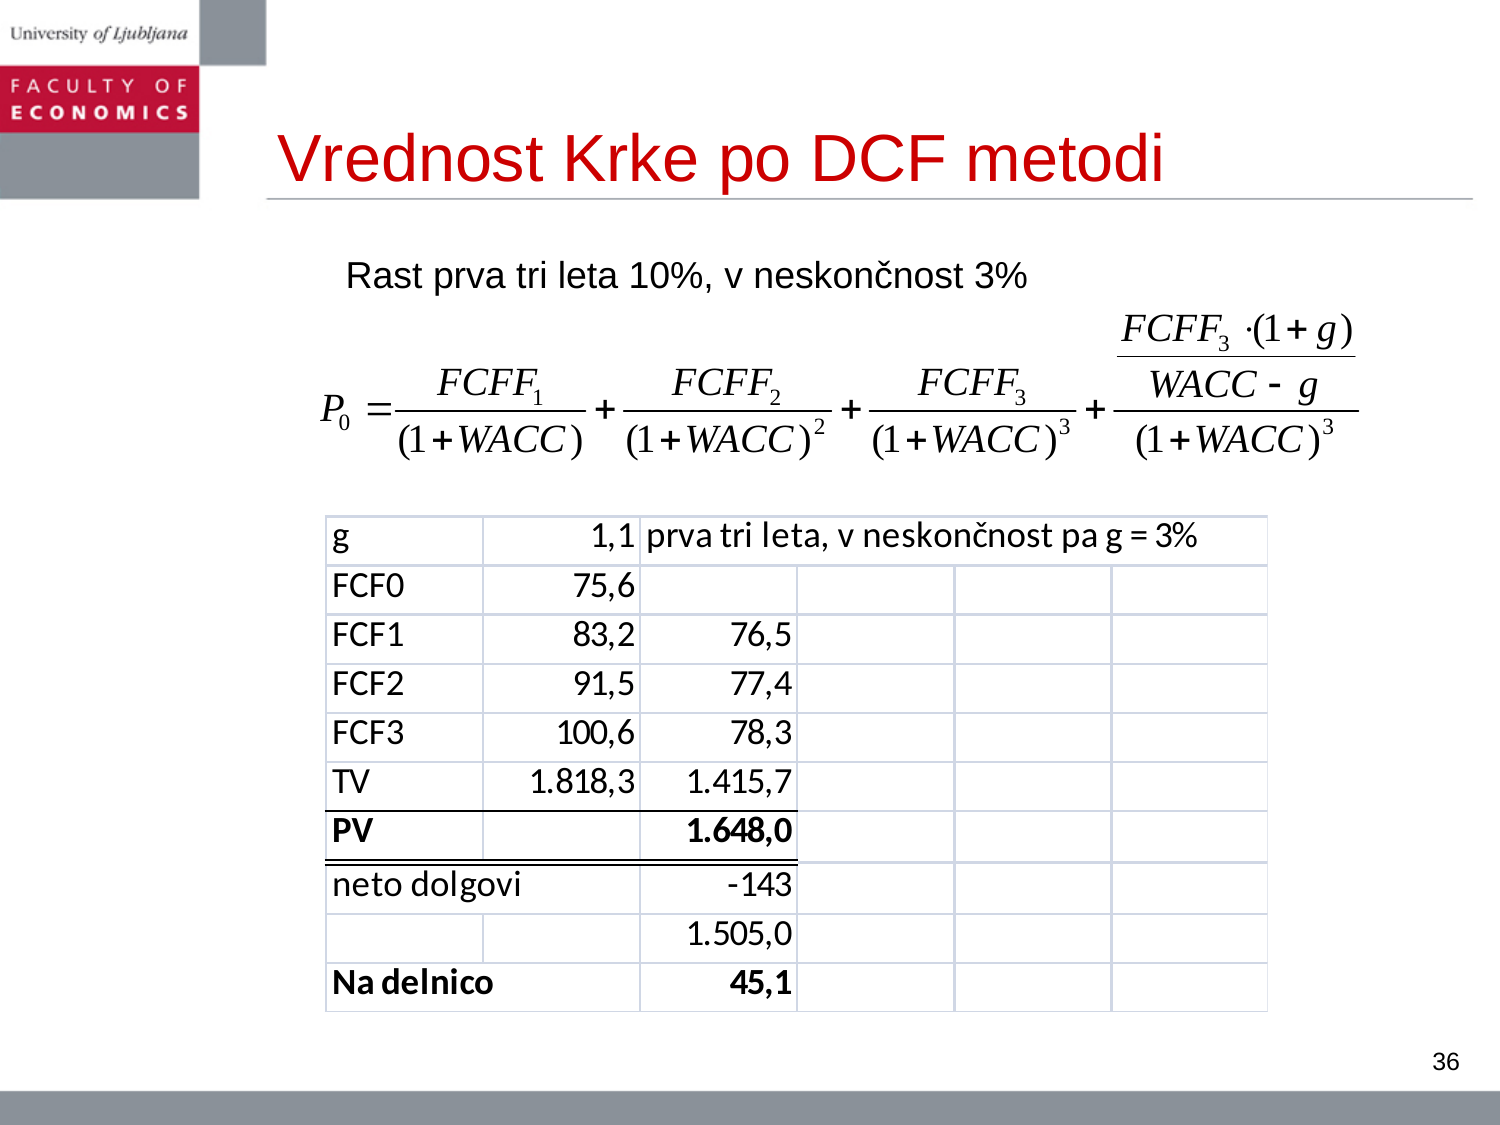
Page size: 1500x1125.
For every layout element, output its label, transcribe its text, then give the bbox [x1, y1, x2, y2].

text_box [312, 302, 1368, 530]
picture [0, 0, 1500, 1125]
list Rast prva tri leta 10%, v neskončnost 3% [330, 243, 1500, 1125]
title Vrednost Krke po DCF metodi [262, 24, 1476, 203]
chart [324, 515, 1270, 1014]
